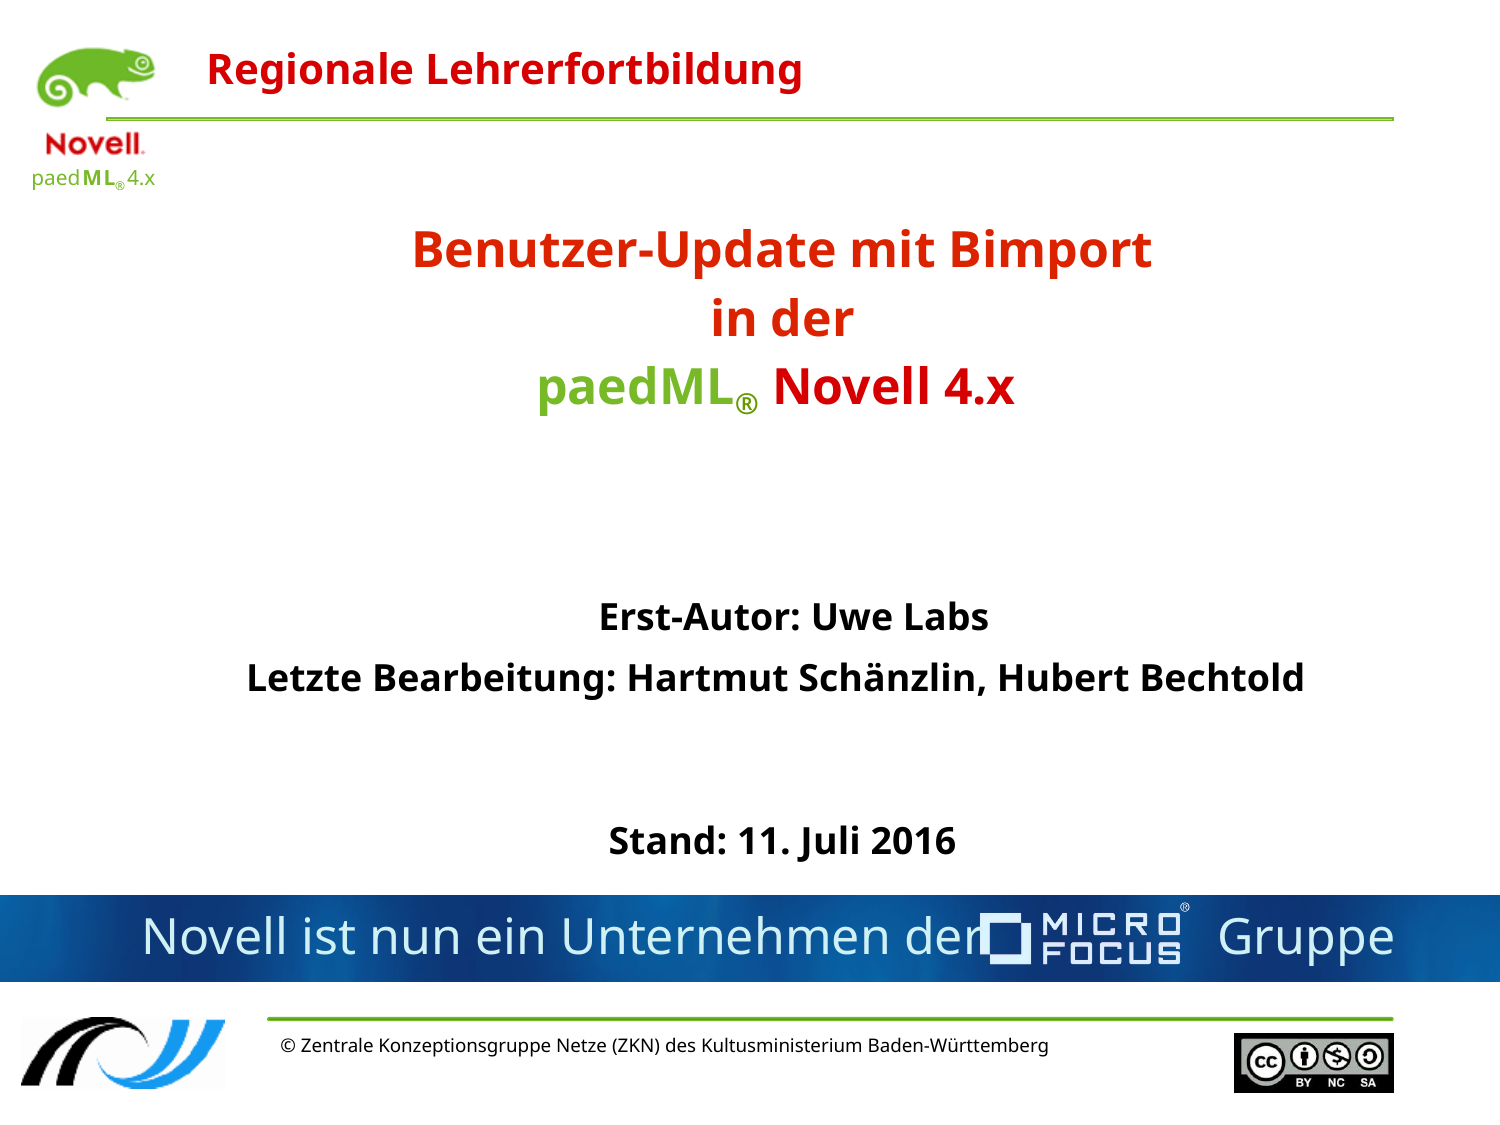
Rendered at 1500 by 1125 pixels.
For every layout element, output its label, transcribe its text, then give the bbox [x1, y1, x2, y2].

title Regionale Lehrerfortbildung [206, 17, 1329, 119]
text_box Stand: 11. Juli 2016 [201, 806, 1364, 874]
picture [1234, 1033, 1394, 1093]
picture [0, 895, 1500, 982]
subtitle Erst-Autor: Uwe Labs Letzte Bearbeitung: Hartmut Schänzlin, Hubert Bechtold [153, 531, 1364, 802]
text_box Novell ist nun ein Unternehmen der Gruppe [126, 897, 1388, 973]
title Benutzer-Update mit Bimport in der paedML® Novell 4.x [201, 217, 1364, 420]
text_box © Zentrale Konzeptionsgruppe Netze (ZKN) des Kultusministerium Baden-Württemberg [265, 1025, 1093, 1086]
picture [24, 32, 167, 175]
picture [21, 1017, 225, 1089]
